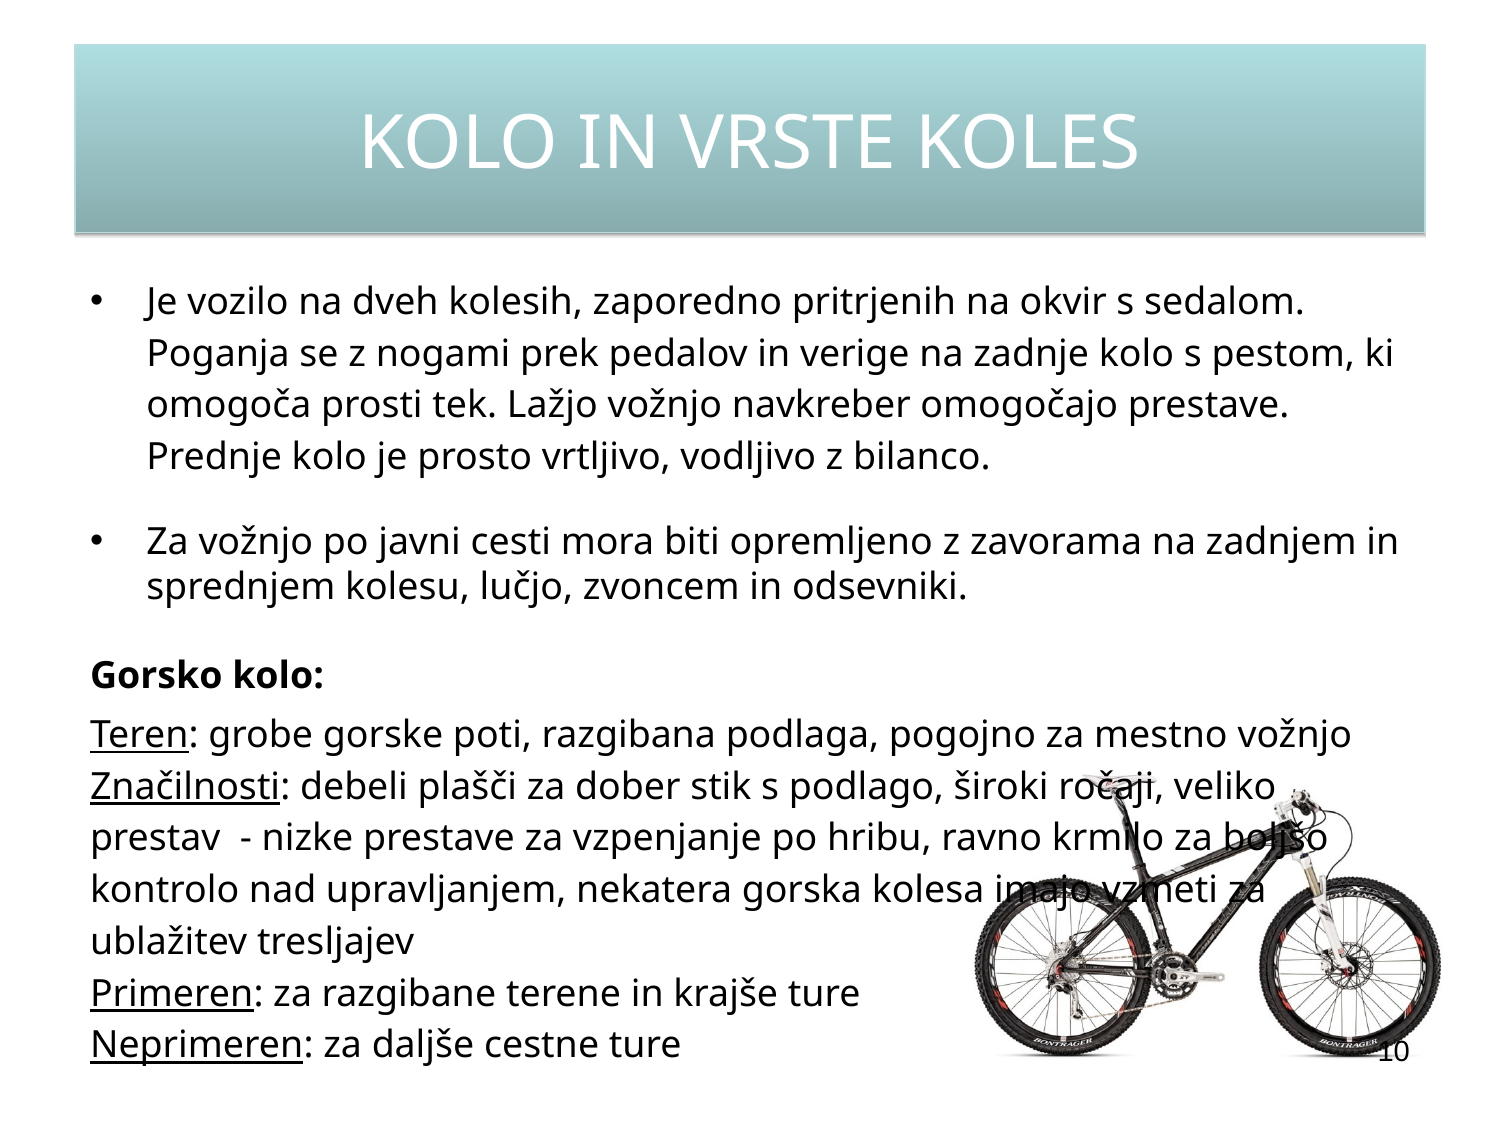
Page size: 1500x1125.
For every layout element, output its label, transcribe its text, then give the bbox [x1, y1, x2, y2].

picture [962, 757, 1453, 1076]
title KOLO IN VRSTE KOLES [75, 45, 1425, 233]
list Je vozilo na dveh kolesih, zaporedno pritrjenih na okvir s sedalom. Poganja se z nogami prek pedalov in verige na zadnje kolo s pestom, ki omogoča prosti tek. Lažjo vožnjo navkreber omogočajo prestave. Prednje kolo je prosto vrtljivo, vodljivo z bilanco. Za vožnjo po javni cesti mora biti opremljeno z zavorama na zadnjem in sprednjem kolesu, lučjo, zvoncem in odsevniki. Gorsko kolo: Teren: grobe gorske poti, razgibana podlaga, pogojno za mestno vožnjo Značilnosti: debeli plašči za dober stik s podlago, široki ročaji, veliko prestav - nizke prestave za vzpenjanje po hribu, ravno krmilo za boljšo kontrolo nad upravljanjem, nekatera gorska kolesa imajo vzmeti za ublažitev tresljajev Primeren: za razgibane terene in krajše ture Neprimeren: za daljše cestne ture [75, 262, 1425, 1005]
slide_number <number> [1074, 1024, 1425, 1103]
